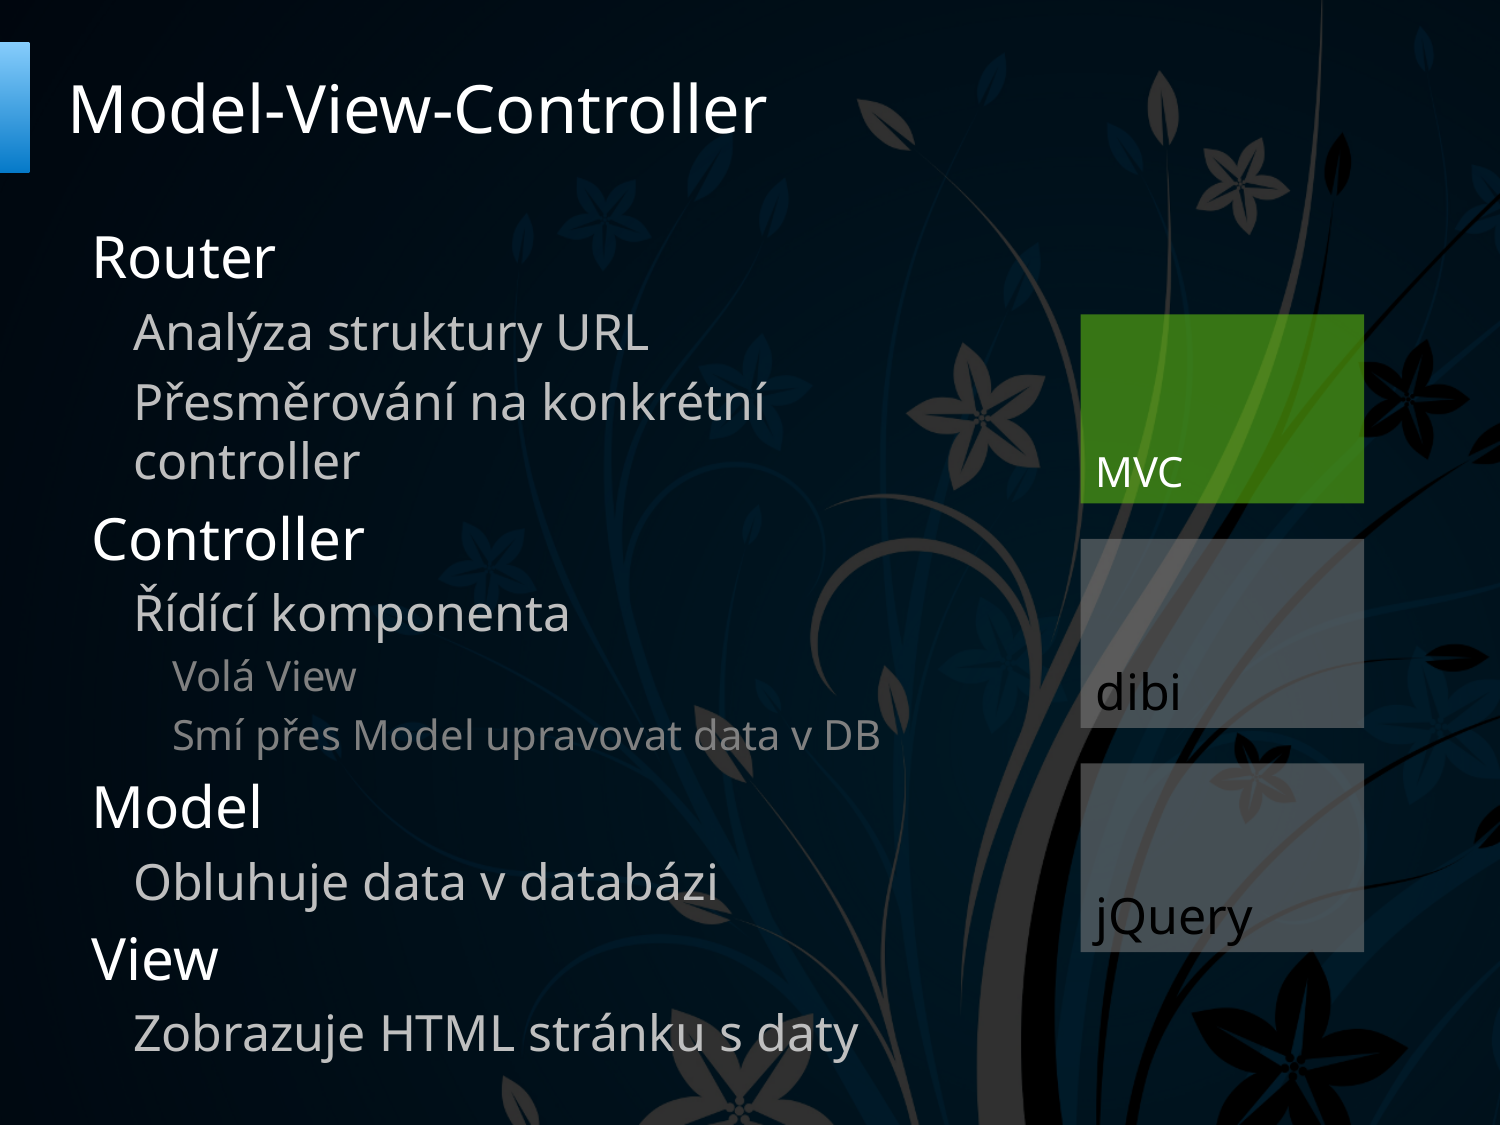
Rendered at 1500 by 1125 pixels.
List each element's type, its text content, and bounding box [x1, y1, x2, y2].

list jQuery [1080, 763, 1365, 953]
list MVC [1080, 314, 1365, 504]
list Router Analýza struktury URL Přesměrování na konkrétní controller Controller Řídící komponenta Volá View Smí přes Model upravovat data v DB Model Obluhuje data v databázi View Zobrazuje HTML stránku s daty [76, 212, 975, 1063]
list dibi [1080, 538, 1365, 728]
title Model-View-Controller [53, 42, 1117, 171]
